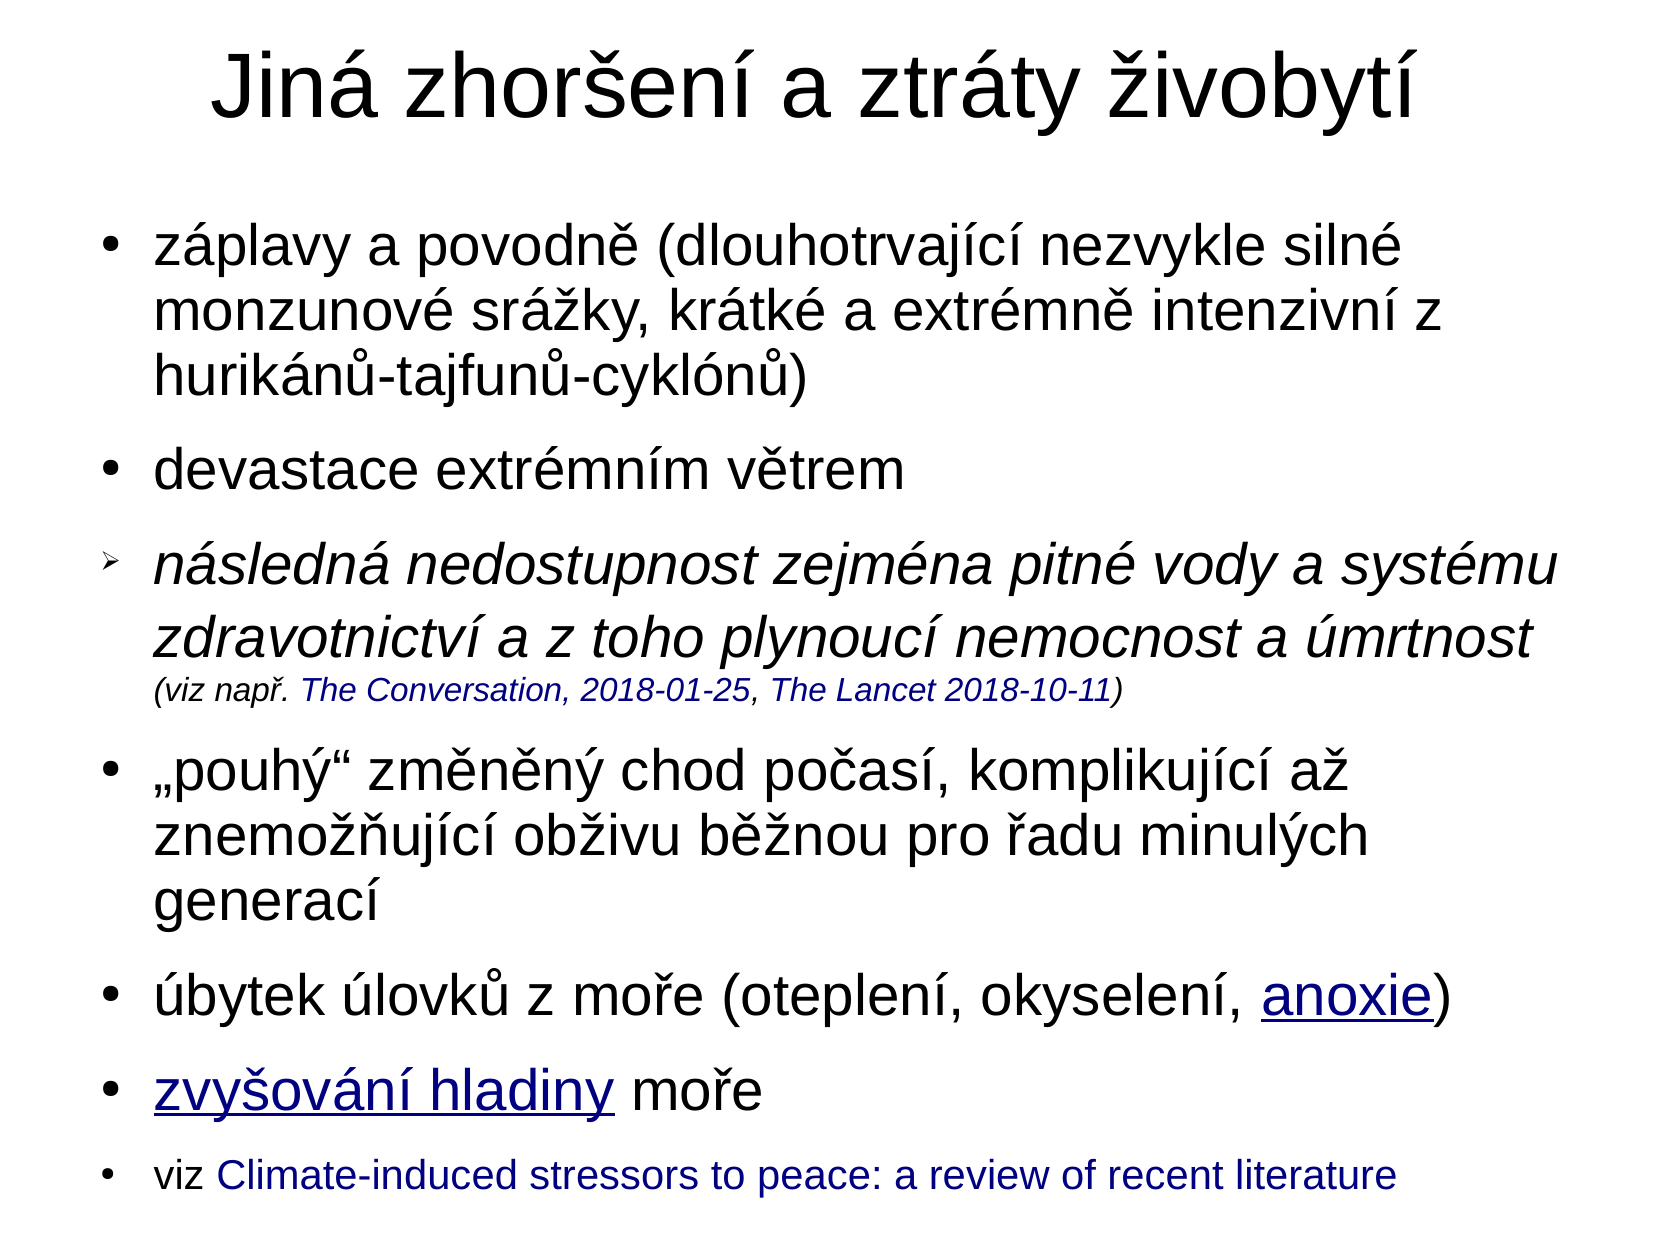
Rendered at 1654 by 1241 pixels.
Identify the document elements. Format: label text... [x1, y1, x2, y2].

list záplavy a povodně (dlouhotrvající nezvykle silné monzunové srážky, krátké a extrémně intenzivní z hurikánů-tajfunů-cyklónů) devastace extrémním větrem následná nedostupnost zejména pitné vody a systému zdravotnictví a z toho plynoucí nemocnost a úmrtnost (viz např. The Conversation, 2018-01-25, The Lancet 2018-10-11) „pouhý“ změněný chod počasí, komplikující až znemožňující obživu běžnou pro řadu minulých generací úbytek úlovků z moře (oteplení, okyselení, anoxie) zvyšování hladiny moře viz Climate-induced stressors to peace: a review of recent literature [82, 212, 1571, 1209]
title Jiná zhoršení a ztráty živobytí [70, 0, 1560, 189]
